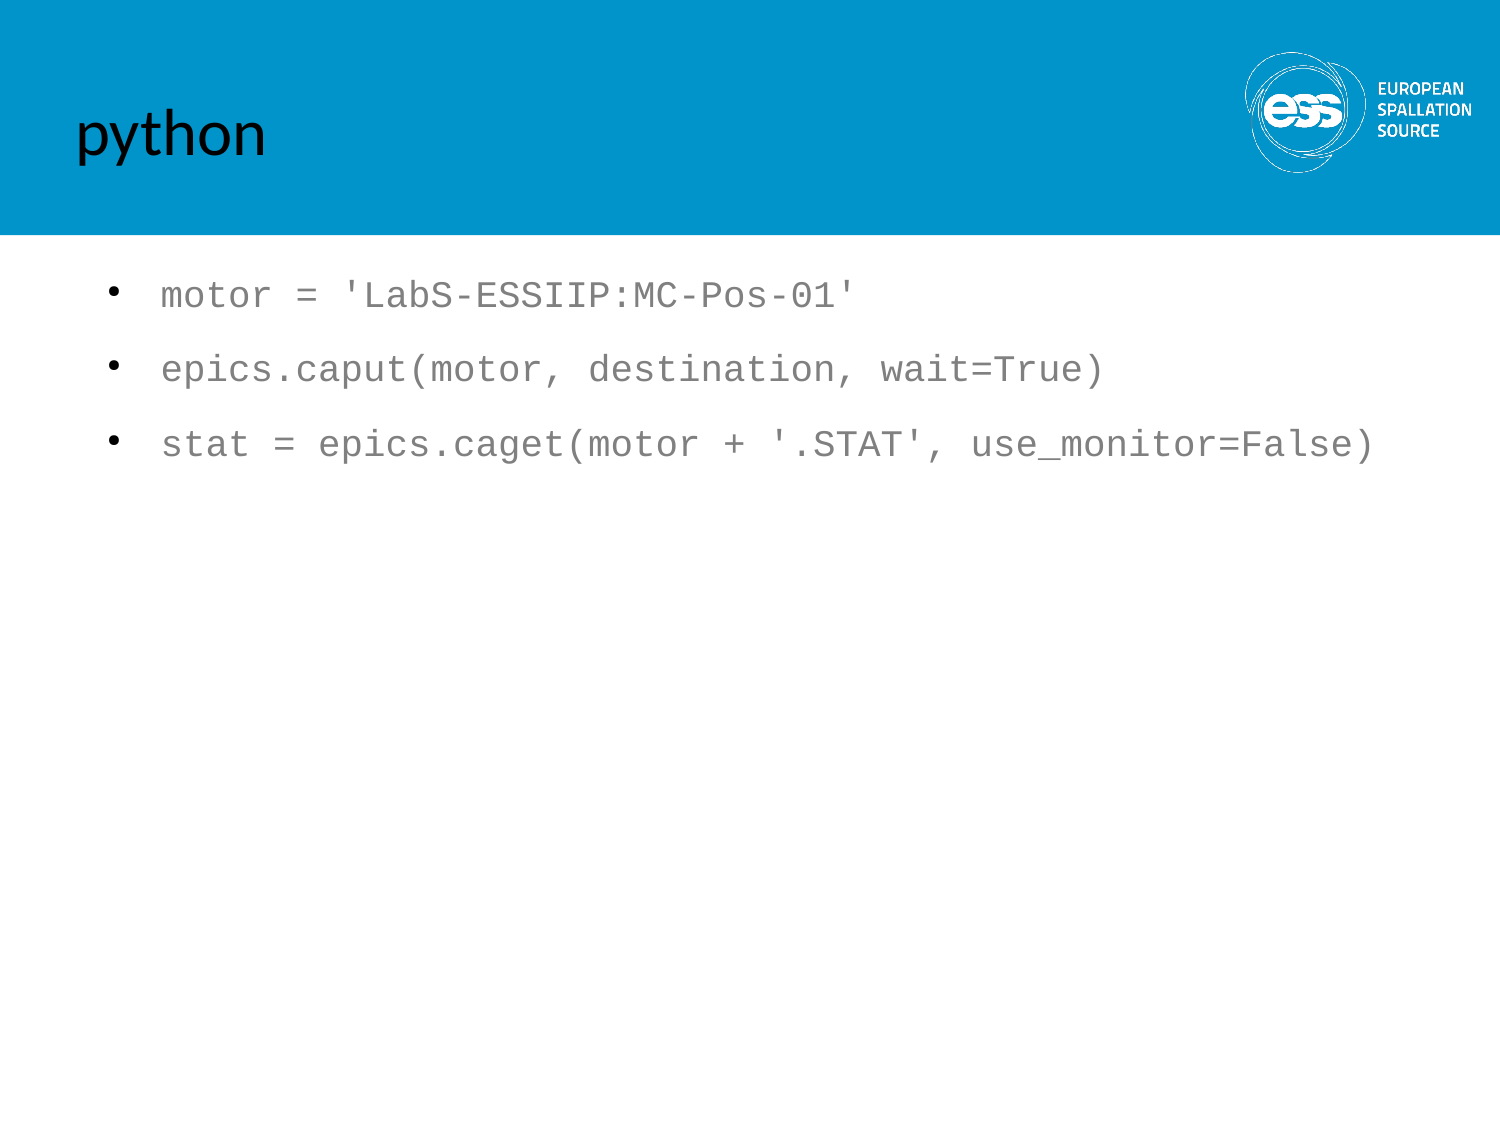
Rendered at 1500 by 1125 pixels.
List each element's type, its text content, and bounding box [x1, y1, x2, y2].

picture [1454, 83, 1458, 94]
picture [1422, 125, 1428, 134]
picture [1389, 104, 1393, 115]
list motor = 'LabS-ESSIIP:MC-Pos-01' epics.caput(motor, destination, wait=True) stat = epics.caget(motor + '.STAT', use_monitor=False) [75, 262, 1426, 1005]
picture [1409, 104, 1415, 115]
picture [1432, 125, 1438, 136]
picture [1436, 104, 1444, 115]
picture [1264, 94, 1342, 127]
picture [1379, 83, 1385, 94]
picture [1443, 86, 1450, 93]
picture [1398, 109, 1406, 115]
title python [75, 45, 1247, 233]
picture [1423, 83, 1430, 94]
picture [1400, 83, 1407, 94]
picture [1418, 104, 1423, 115]
